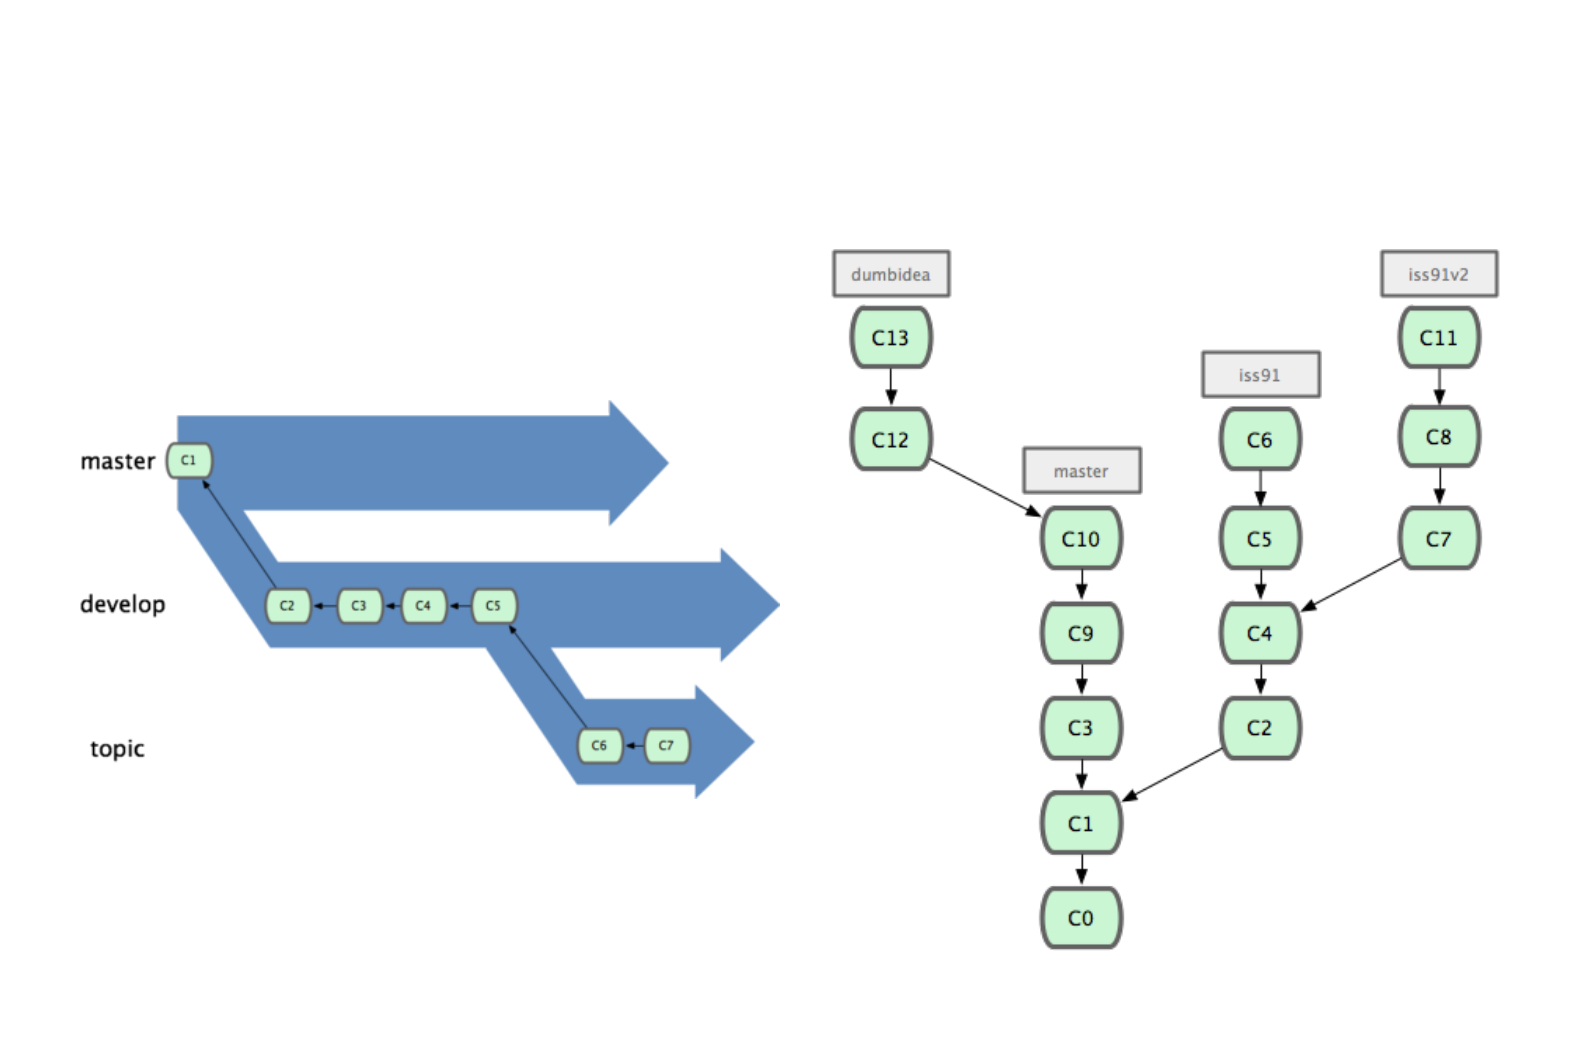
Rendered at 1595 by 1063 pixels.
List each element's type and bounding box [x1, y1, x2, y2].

picture [829, 248, 1501, 951]
picture [79, 400, 780, 799]
